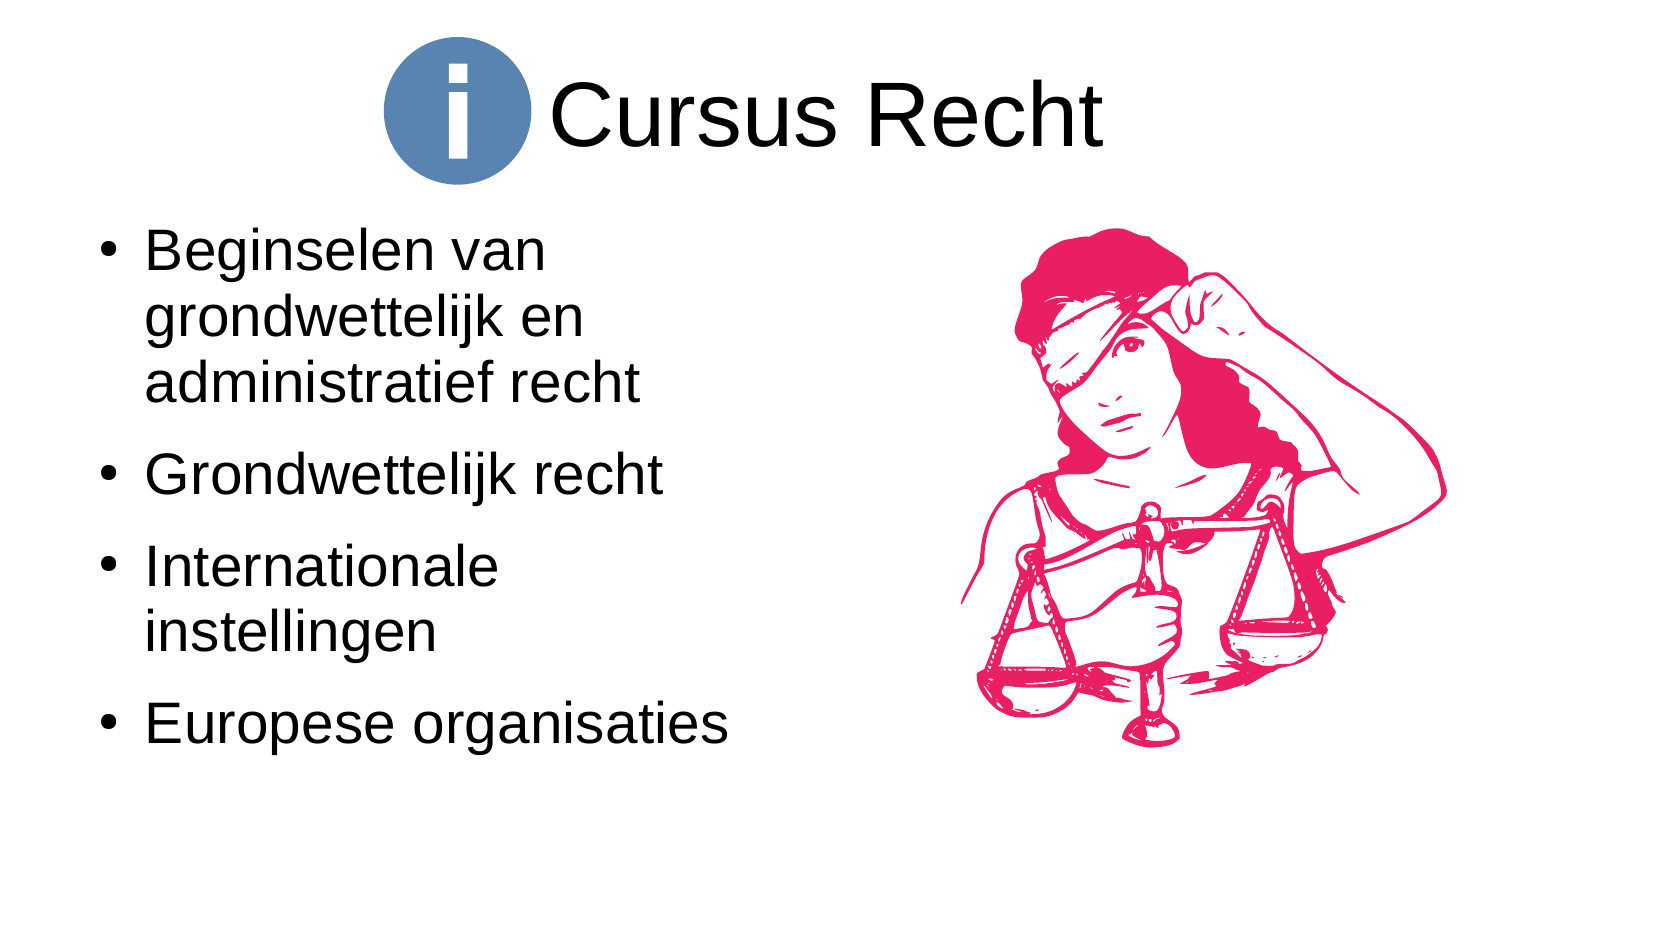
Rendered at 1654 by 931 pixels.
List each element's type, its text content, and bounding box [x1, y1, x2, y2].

title Cursus Recht [82, 37, 1571, 193]
list Beginselen van grondwettelijk en administratief recht Grondwettelijk recht Internationale instellingen Europese organisaties [82, 217, 809, 758]
text_box [383, 37, 532, 185]
picture [955, 217, 1462, 758]
